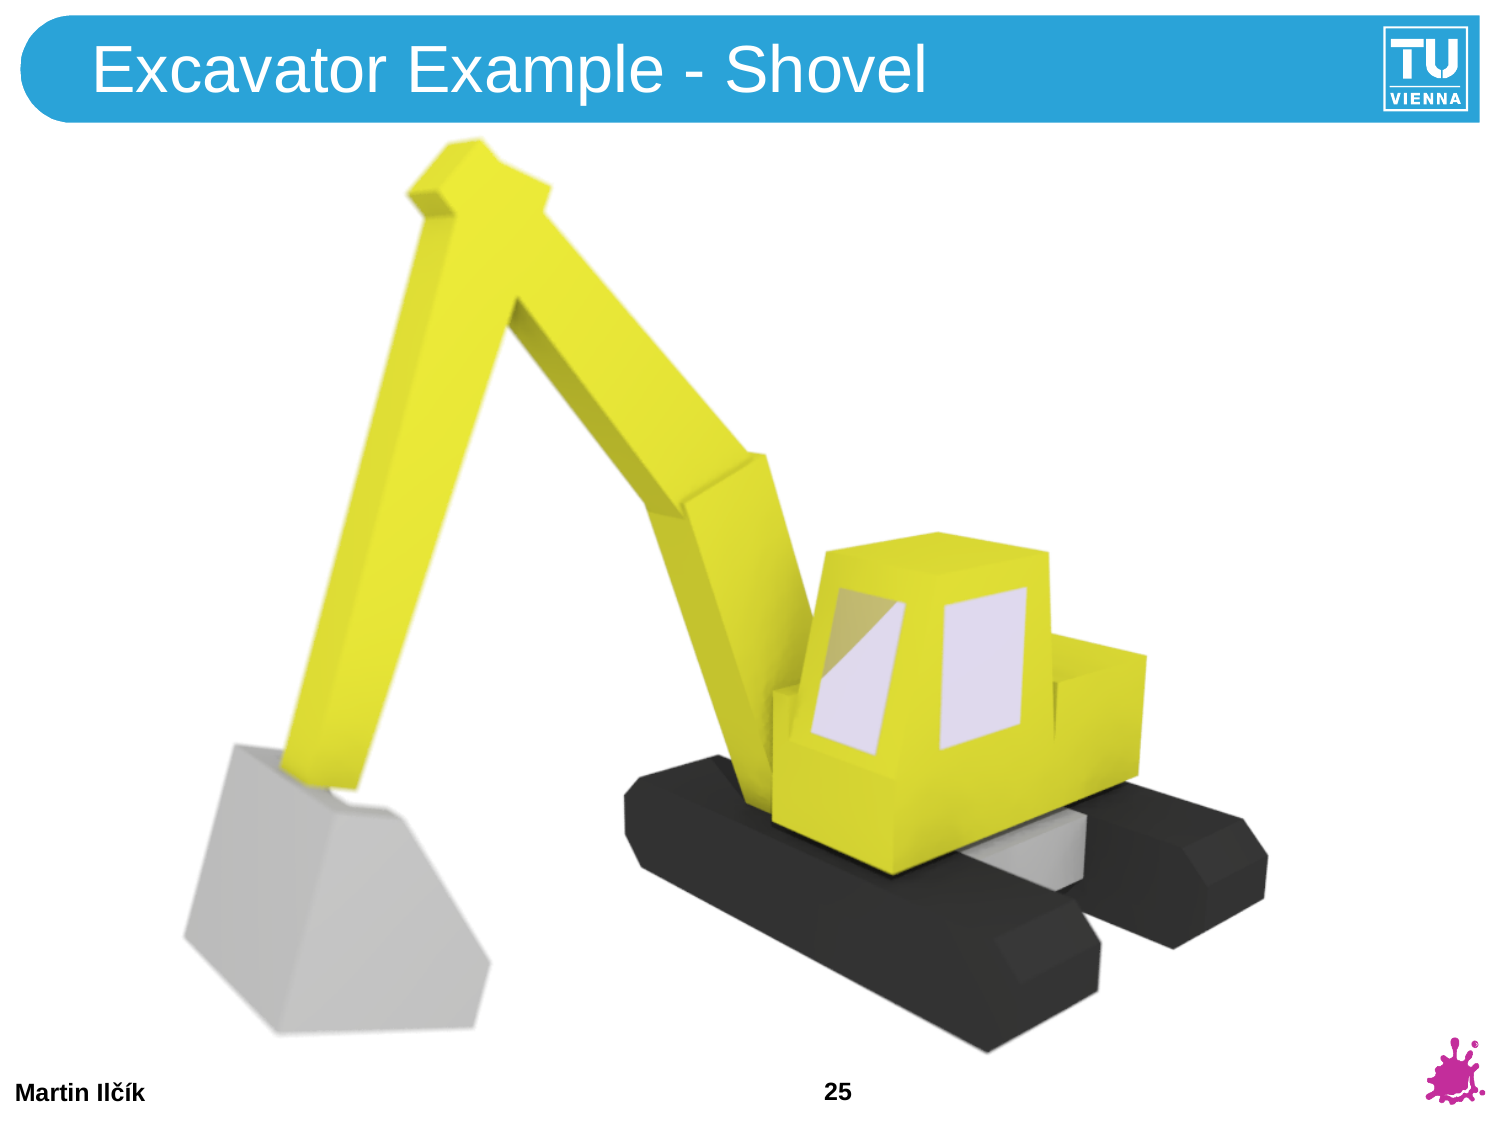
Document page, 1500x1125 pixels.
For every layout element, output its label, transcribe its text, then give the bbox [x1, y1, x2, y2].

picture [116, 131, 1376, 1077]
text_box Martin Ilčík [0, 1068, 617, 1117]
text_box 42 [749, 1077, 927, 1117]
title Excavator Example - Shovel [76, 7, 1350, 132]
